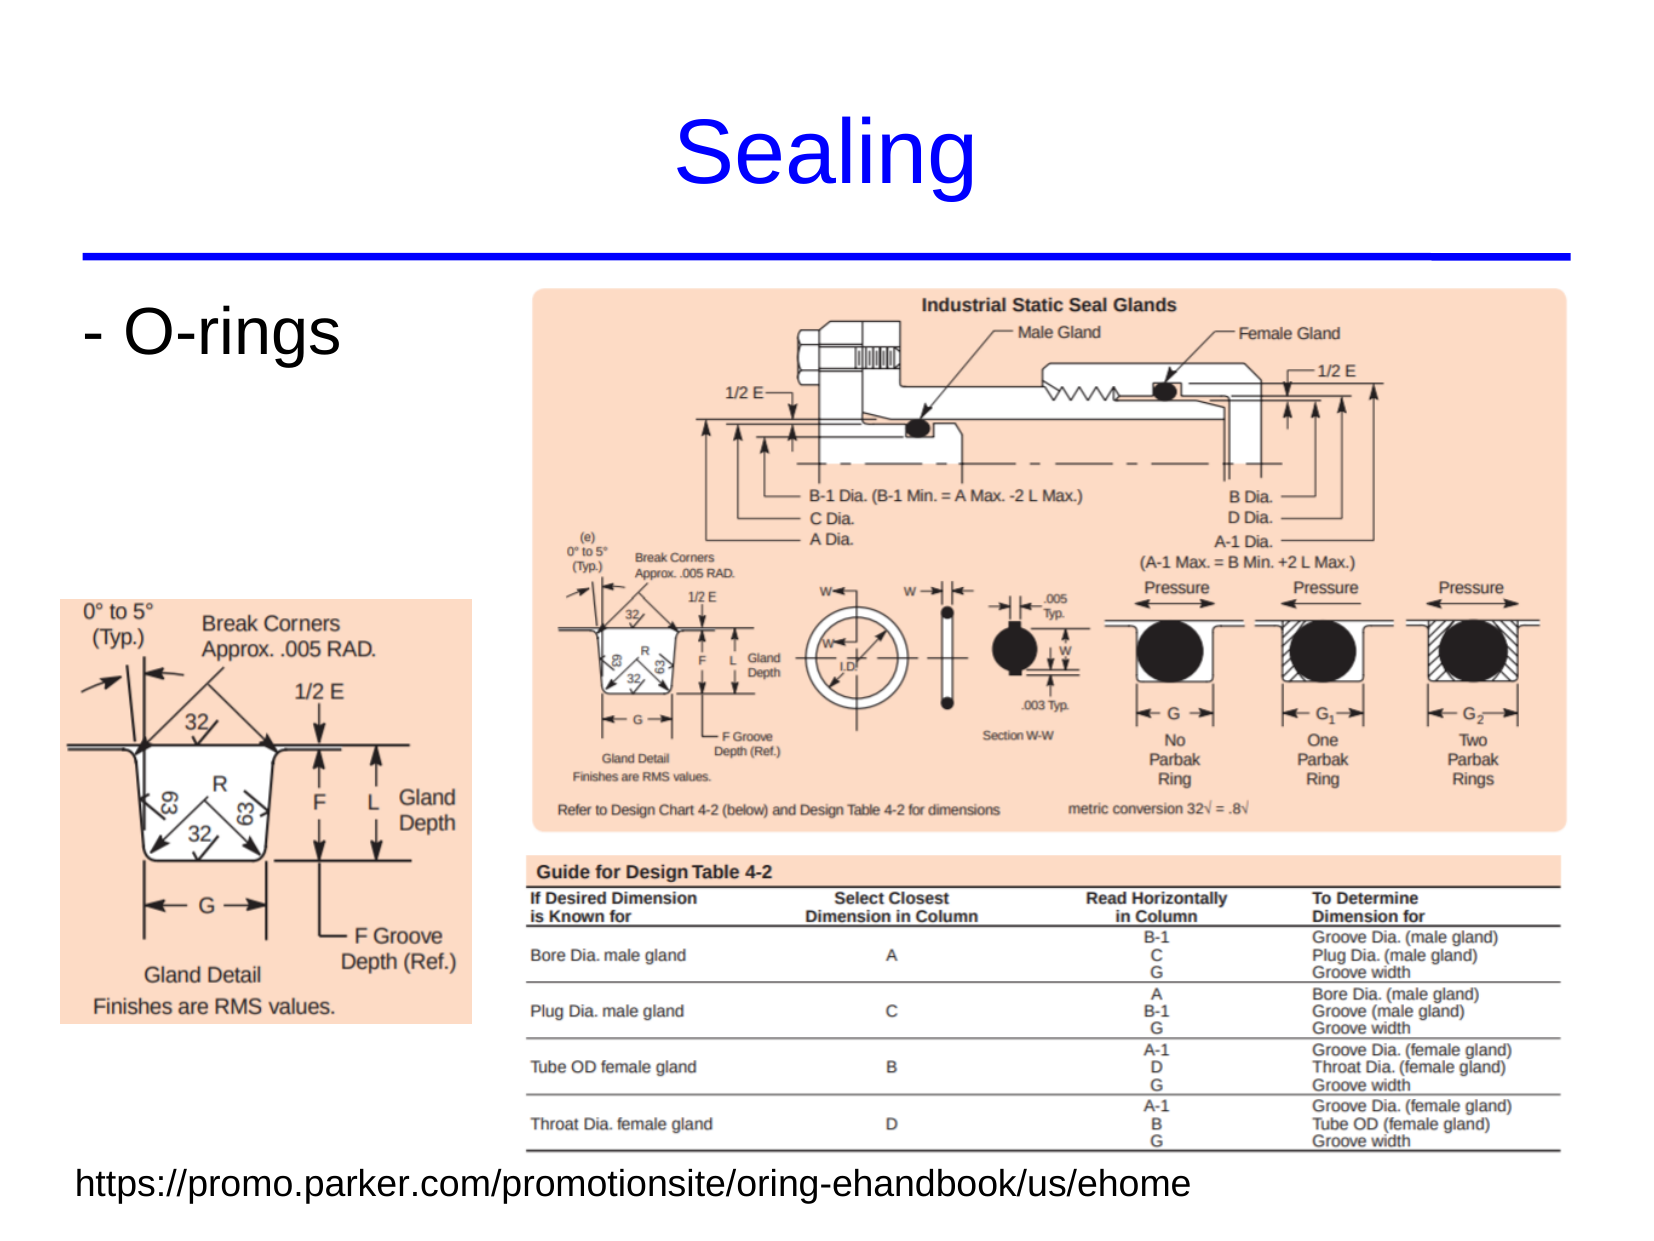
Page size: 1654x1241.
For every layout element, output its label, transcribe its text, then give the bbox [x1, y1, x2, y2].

picture [60, 599, 472, 1024]
picture [525, 281, 1577, 841]
title Sealing [82, 49, 1571, 256]
picture [520, 848, 1571, 1155]
text_box https://promo.parker.com/promotionsite/oring-ehandbook/us/ehome [60, 1155, 1591, 1213]
list - O-rings [82, 290, 1571, 1009]
